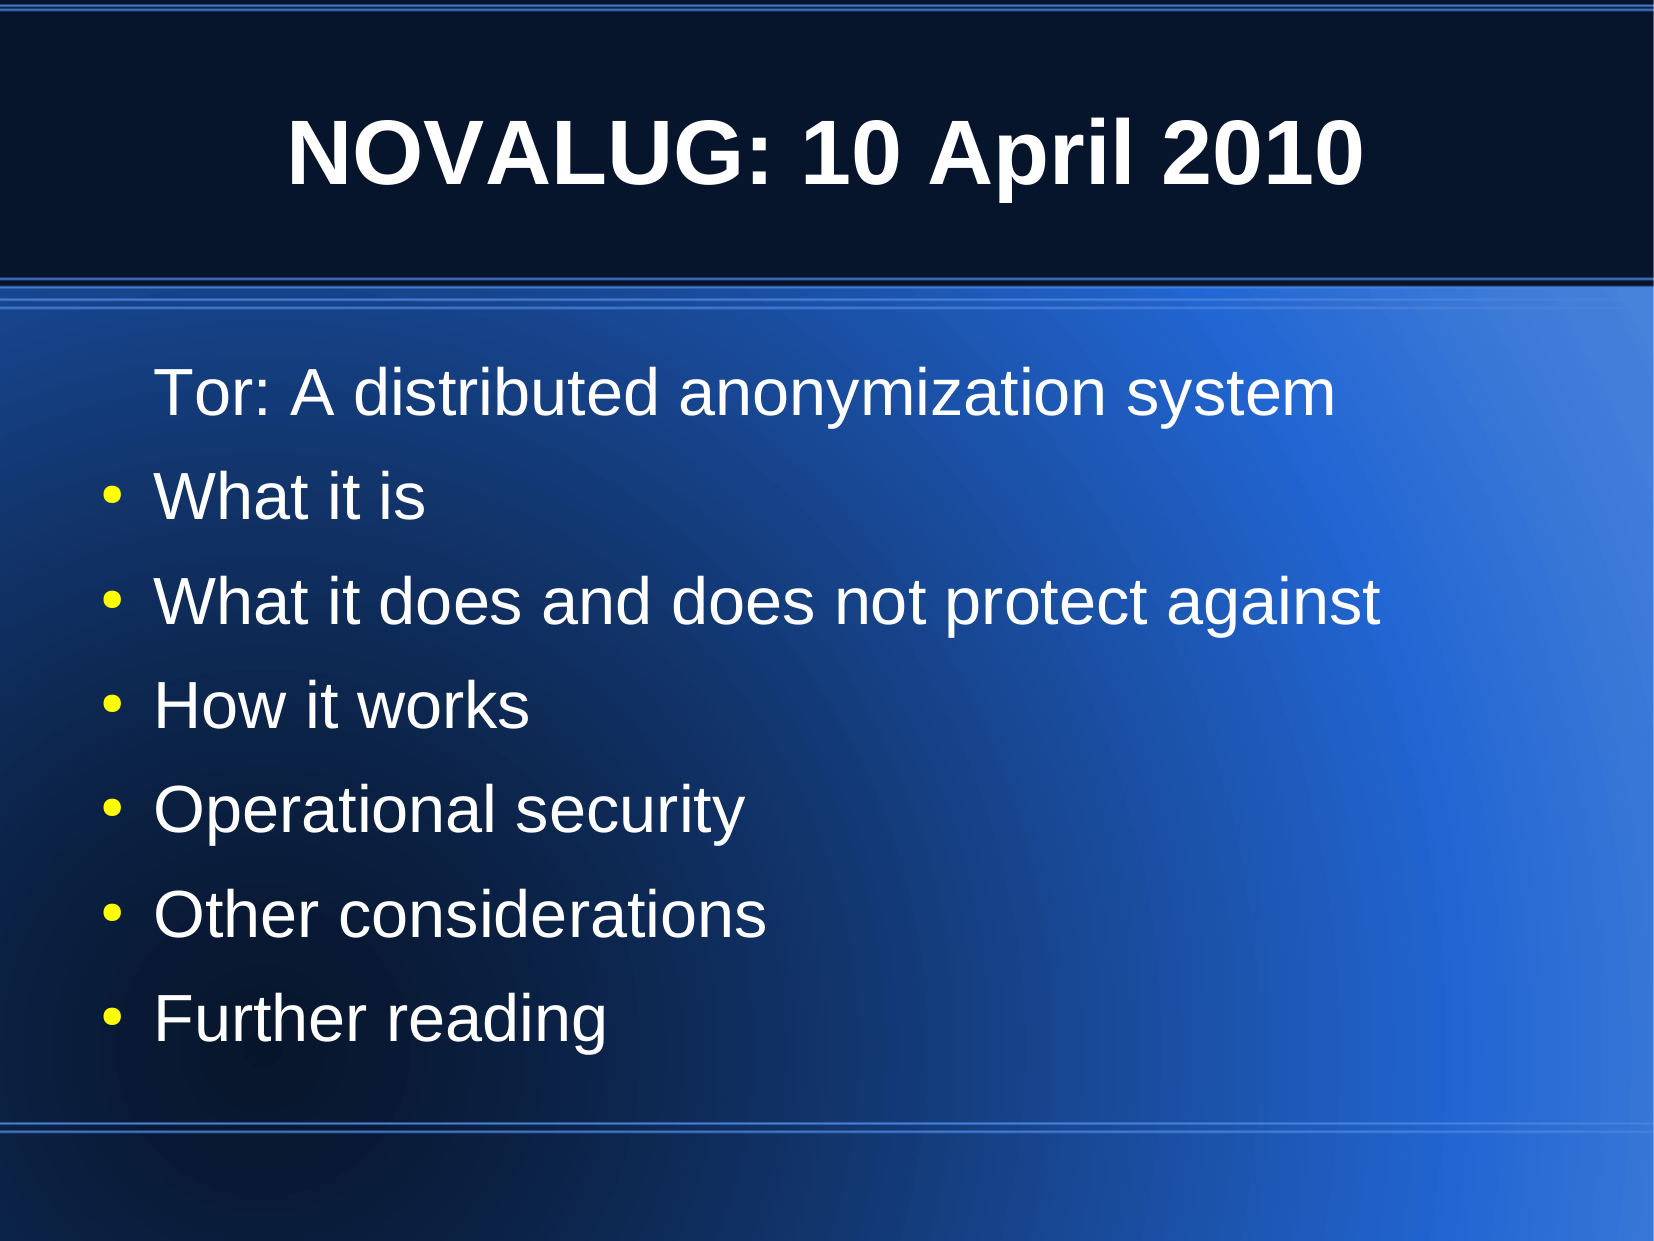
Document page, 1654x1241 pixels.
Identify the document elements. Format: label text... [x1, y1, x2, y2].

list Tor: A distributed anonymization system What it is What it does and does not protect against How it works Operational security Other considerations Further reading [82, 355, 1571, 1058]
title NOVALUG: 10 April 2010 [82, 49, 1571, 257]
picture [0, 0, 1654, 1241]
